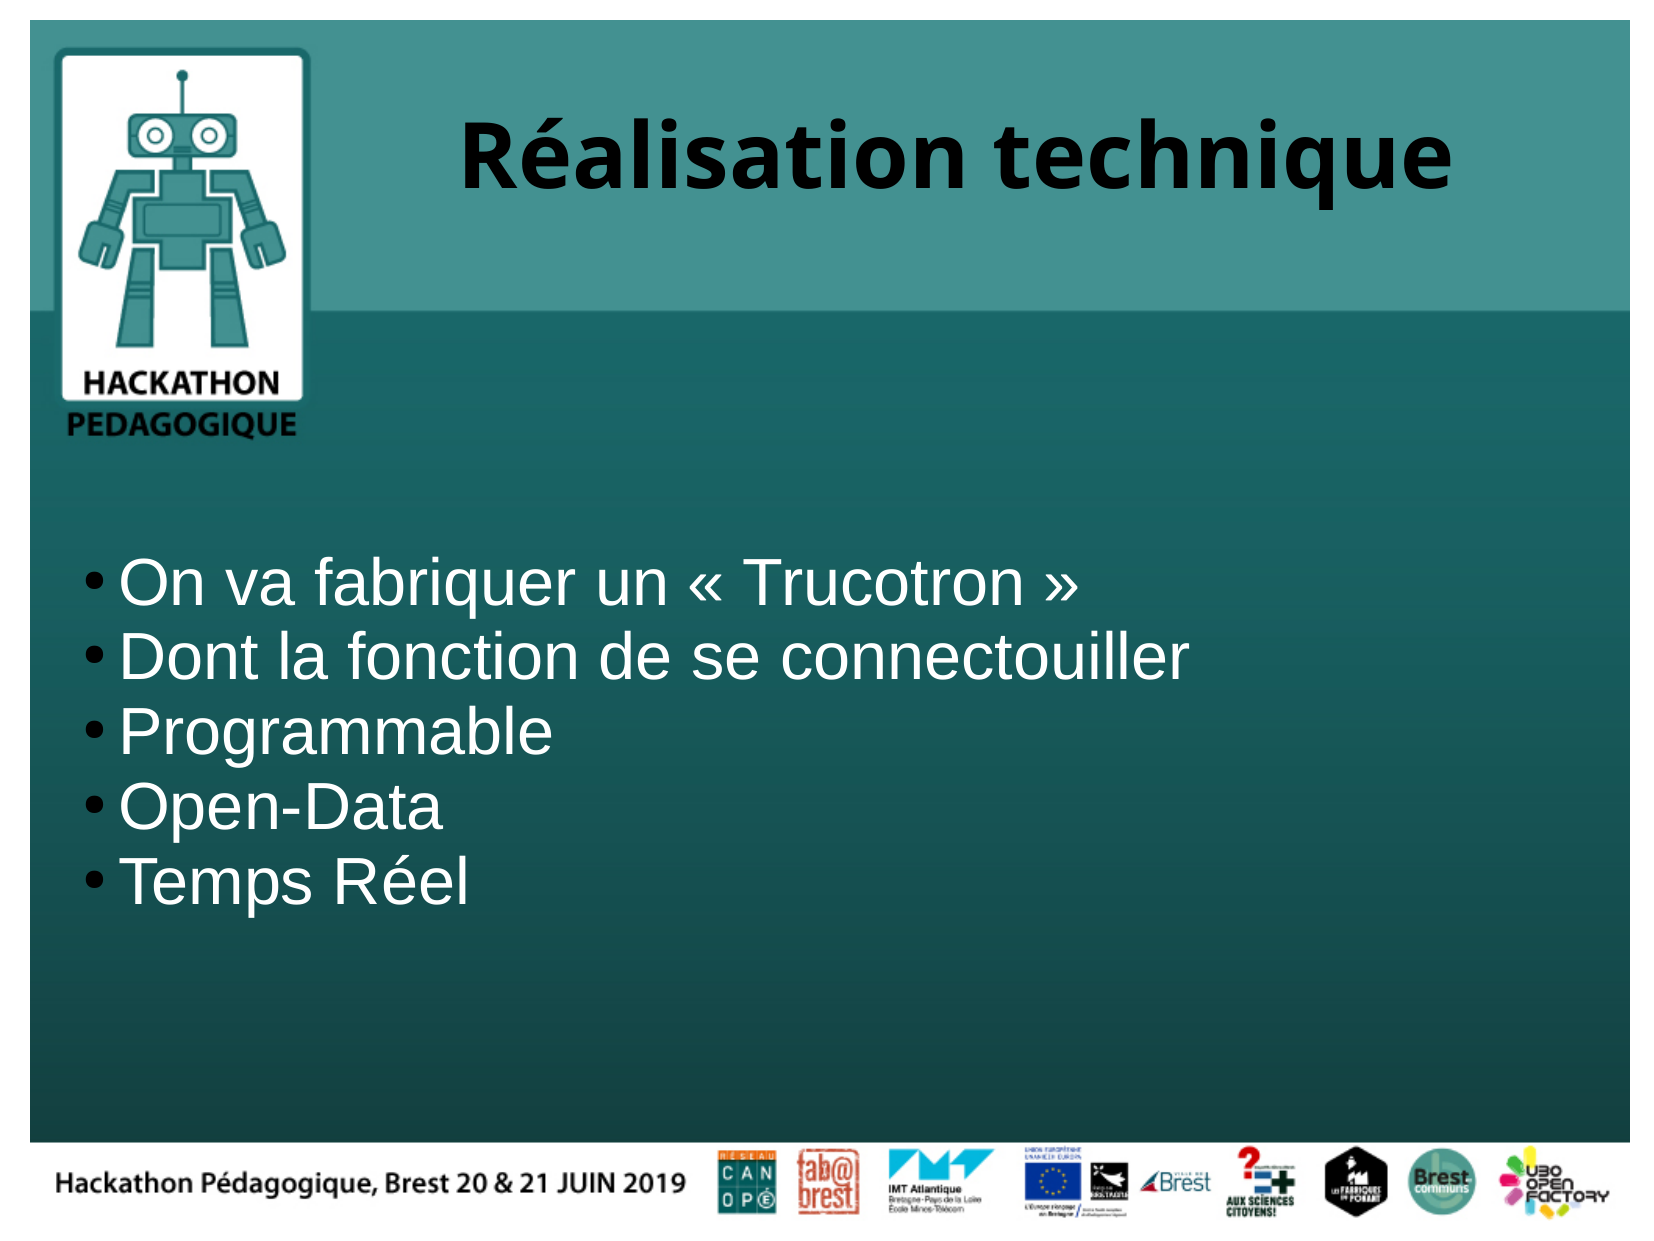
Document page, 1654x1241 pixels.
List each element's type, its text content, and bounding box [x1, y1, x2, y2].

subtitle On va fabriquer un « Trucotron » Dont la fonction de se connectouiller Programmable Open-Data Temps Réel [82, 354, 1571, 1109]
title Réalisation technique [342, 49, 1571, 257]
picture [30, 20, 1630, 1221]
